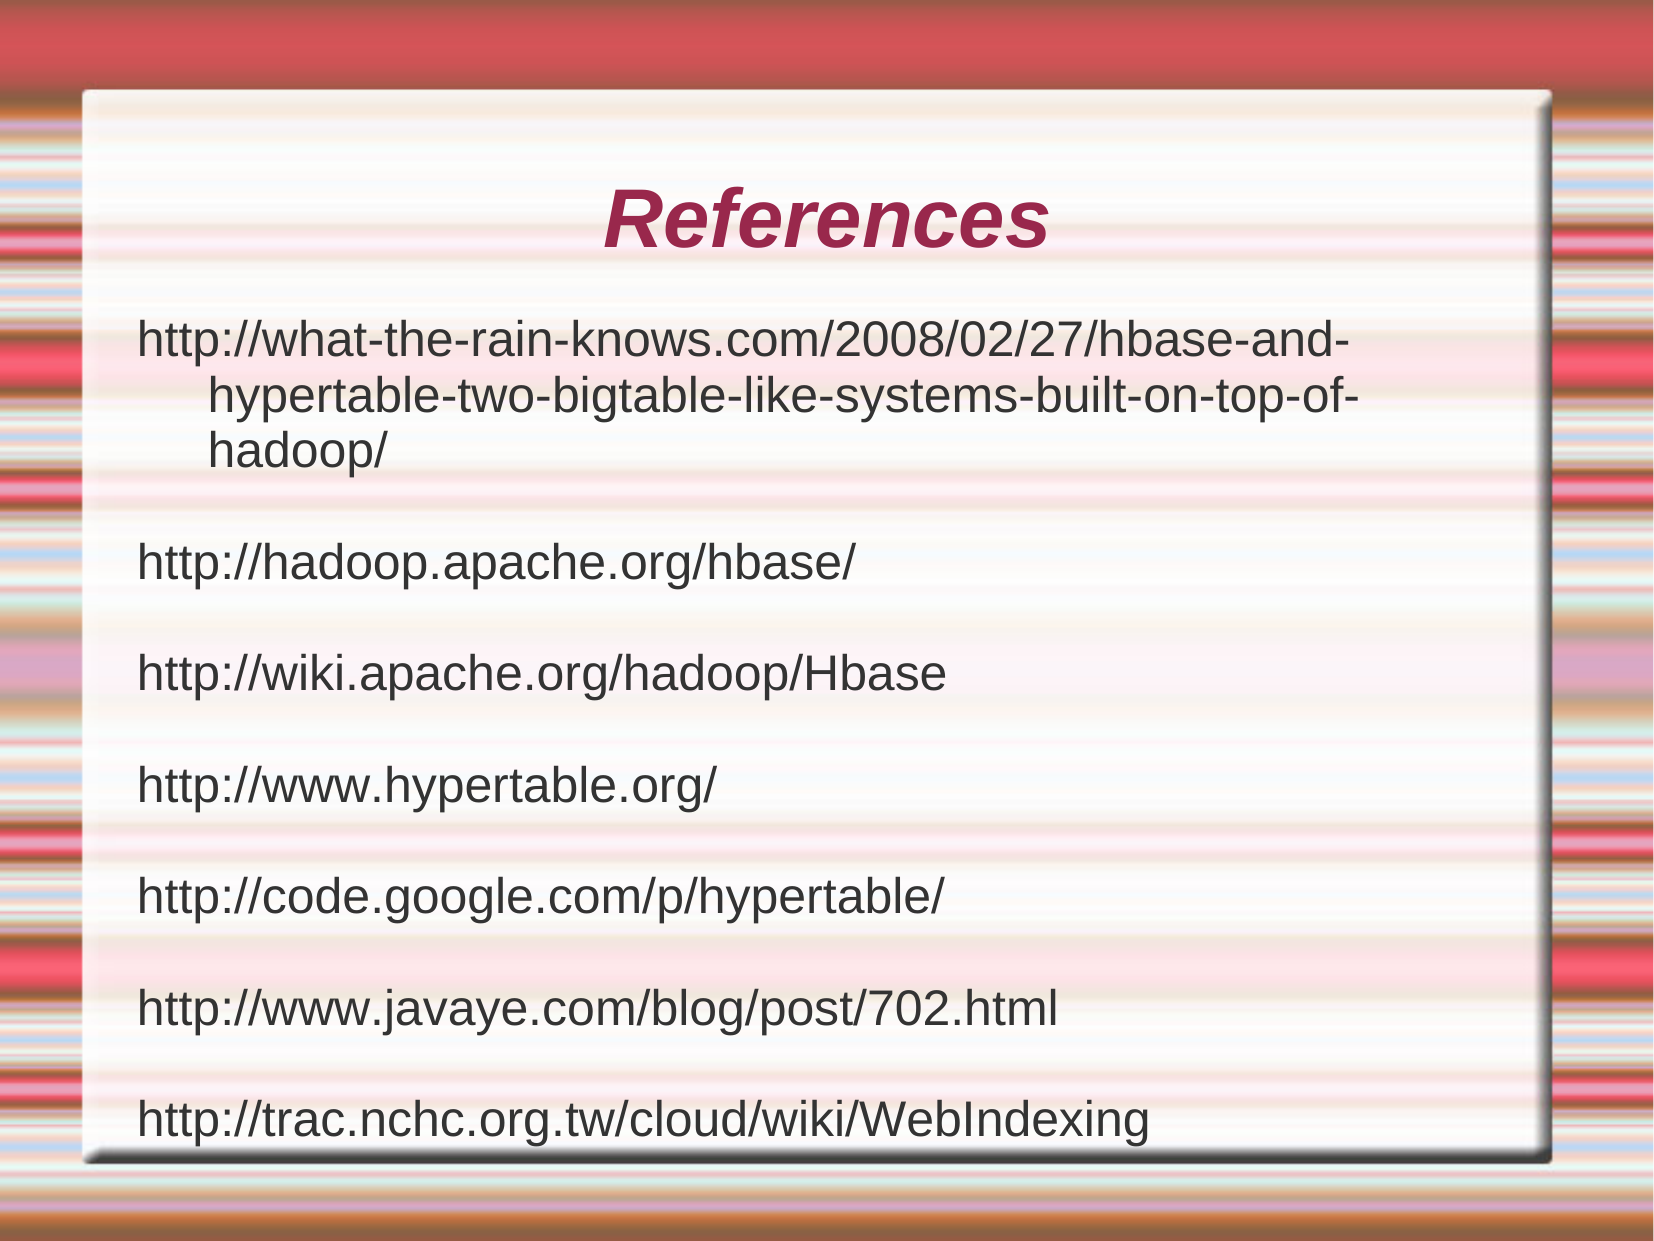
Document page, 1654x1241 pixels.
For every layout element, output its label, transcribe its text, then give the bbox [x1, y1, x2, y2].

list http://what-the-rain-knows.com/2008/02/27/hbase-and-hypertable-two-bigtable-like-systems-built-on-top-of-hadoop/ http://hadoop.apache.org/hbase/ http://wiki.apache.org/hadoop/Hbase http://www.hypertable.org/ http://code.google.com/p/hypertable/ http://www.javaye.com/blog/post/702.html http://trac.nchc.org.tw/cloud/wiki/WebIndexing [124, 311, 1506, 1092]
picture [0, 0, 1654, 1241]
title References [121, 122, 1534, 315]
